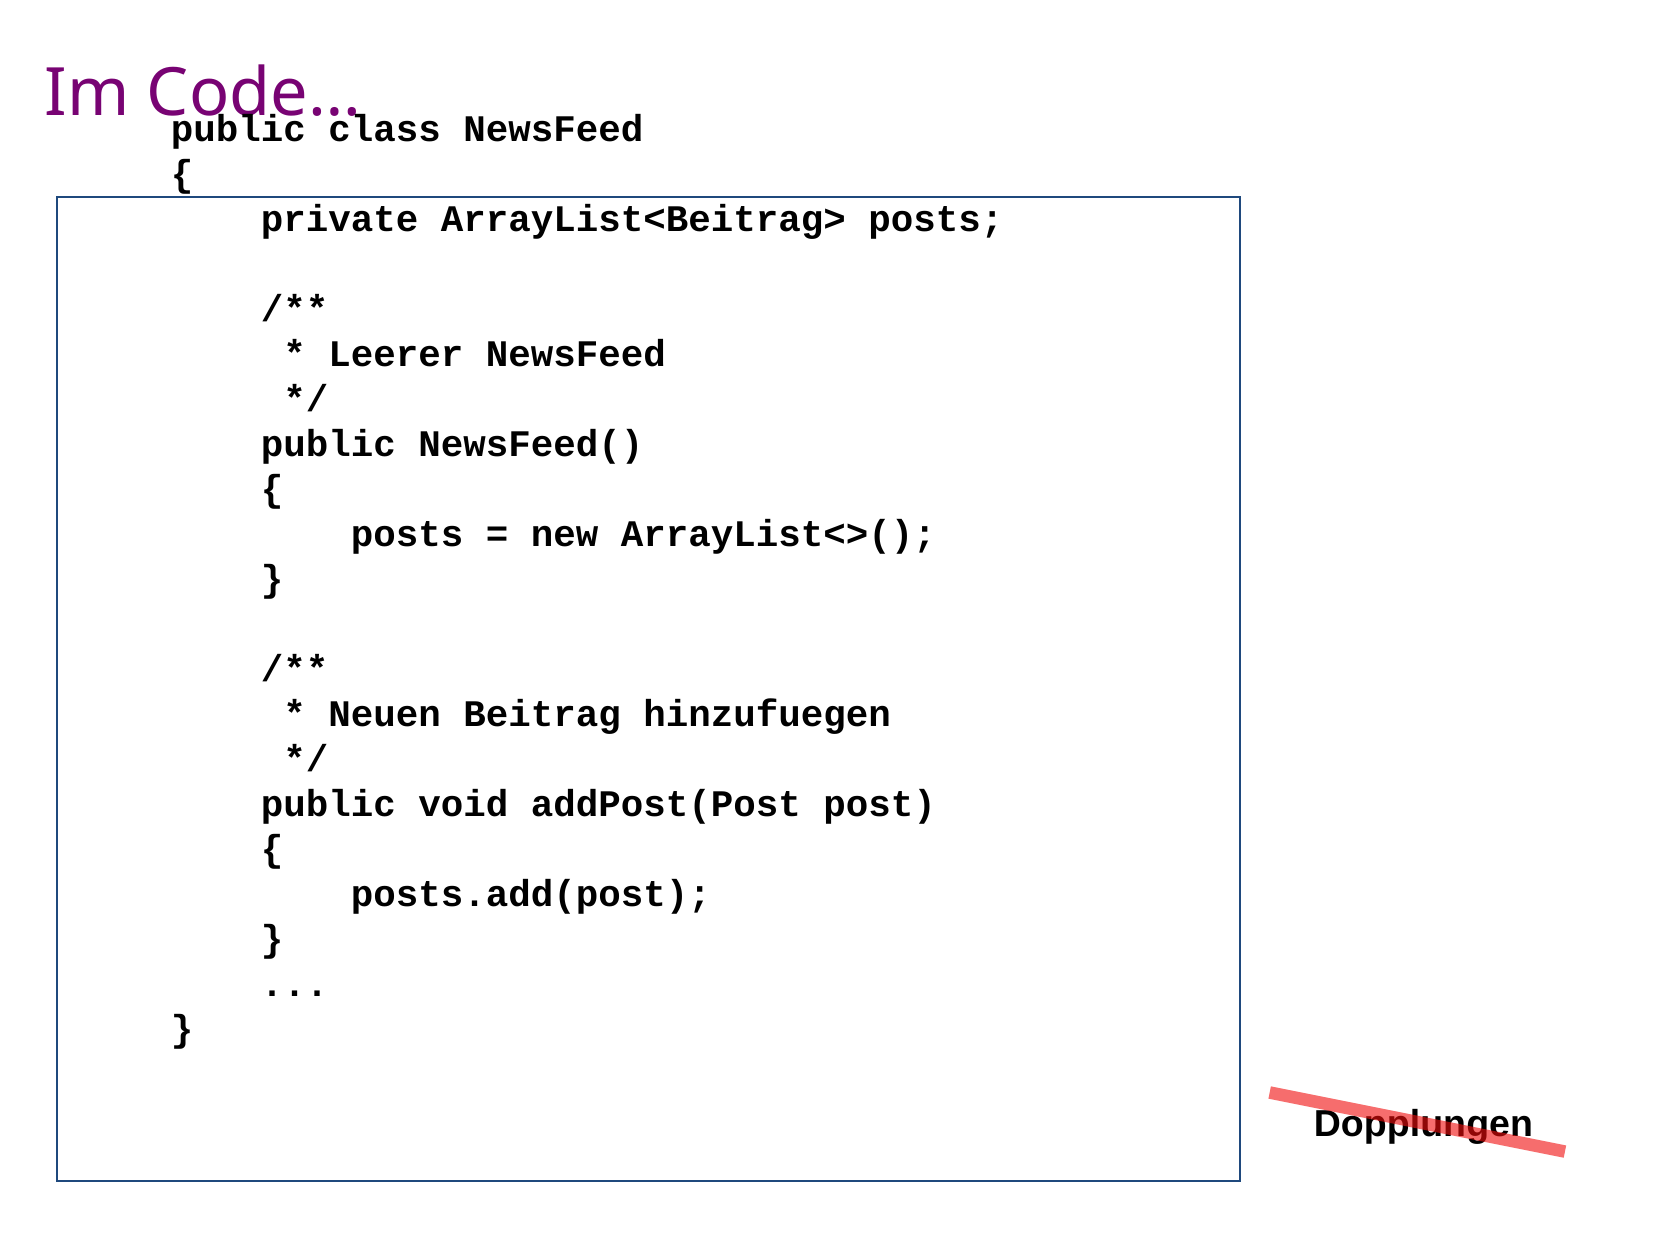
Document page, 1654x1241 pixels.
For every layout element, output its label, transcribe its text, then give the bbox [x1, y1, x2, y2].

text_box Dopplungen [1315, 1094, 1595, 1152]
title Im Code… [29, 29, 1435, 148]
text_box Dopplungen [1299, 1105, 1530, 1152]
text_box public class NewsFeed { private ArrayList<Beitrag> posts; /** * Leerer NewsFeed */ public NewsFeed() { posts = new ArrayList<>(); } /** * Neuen Beitrag hinzufuegen */ public void addPost(Post post) { posts.add(post); } ... } [56, 196, 1241, 1182]
